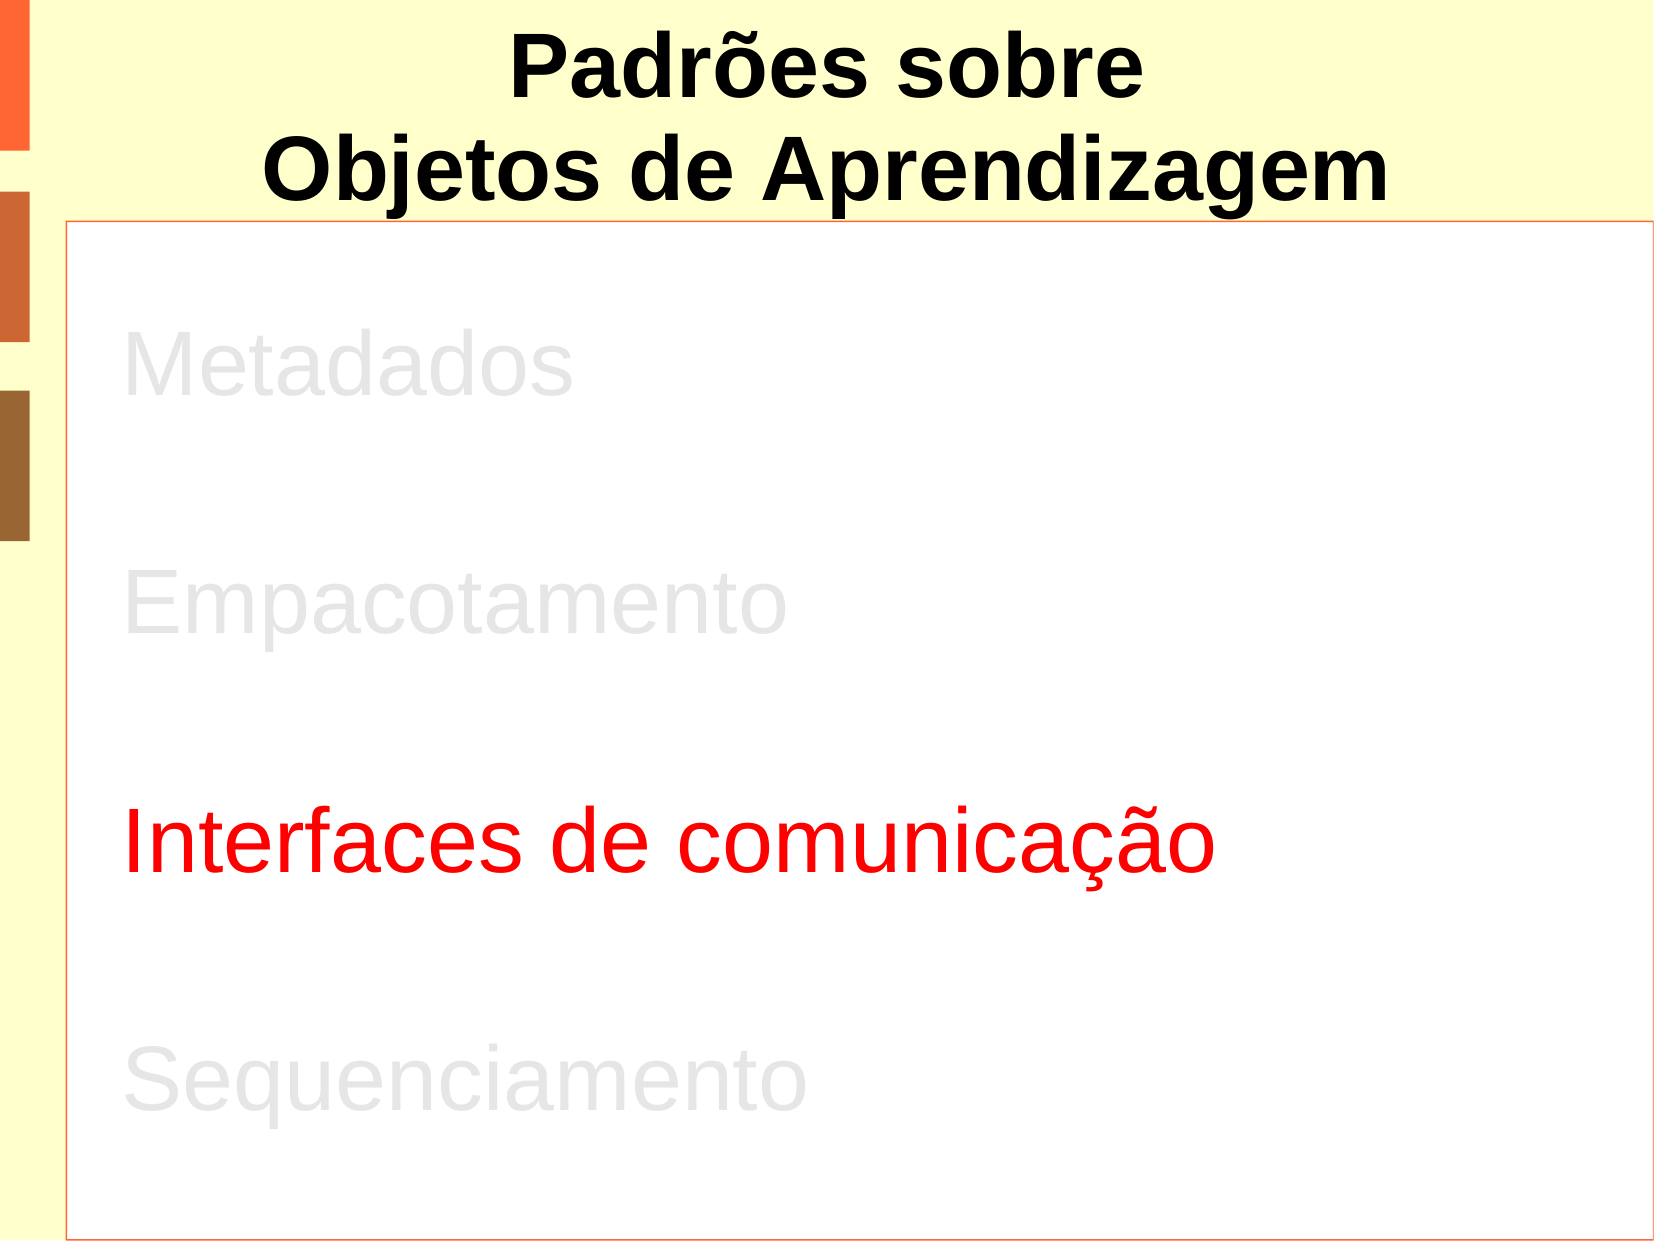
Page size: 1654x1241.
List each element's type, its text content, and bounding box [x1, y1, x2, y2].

list Metadados Empacotamento Interfaces de comunicação Sequenciamento [121, 312, 1534, 1166]
title Padrões sobre Objetos de Aprendizagem [121, 14, 1534, 221]
